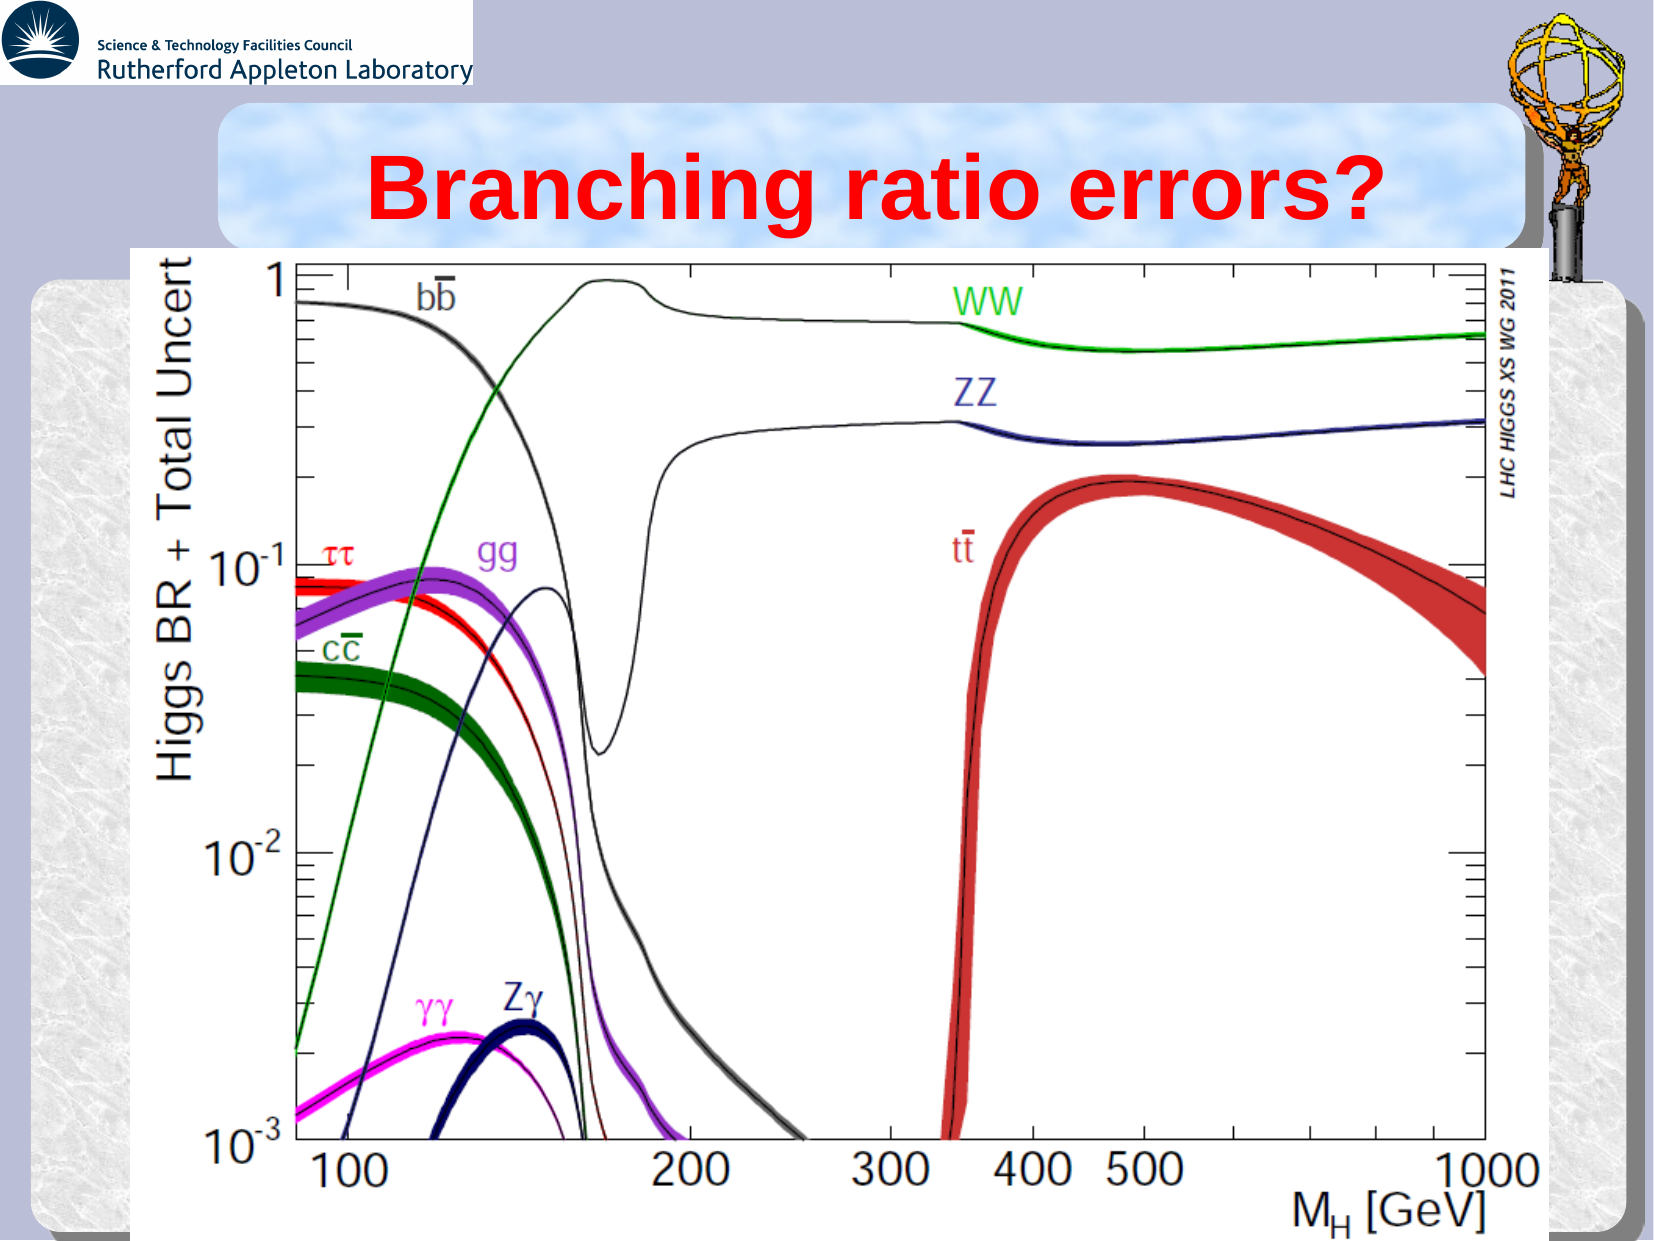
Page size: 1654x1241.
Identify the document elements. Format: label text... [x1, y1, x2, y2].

picture [0, 0, 473, 85]
title Branching ratio errors? [244, 112, 1512, 248]
picture [30, 0, 1654, 1241]
